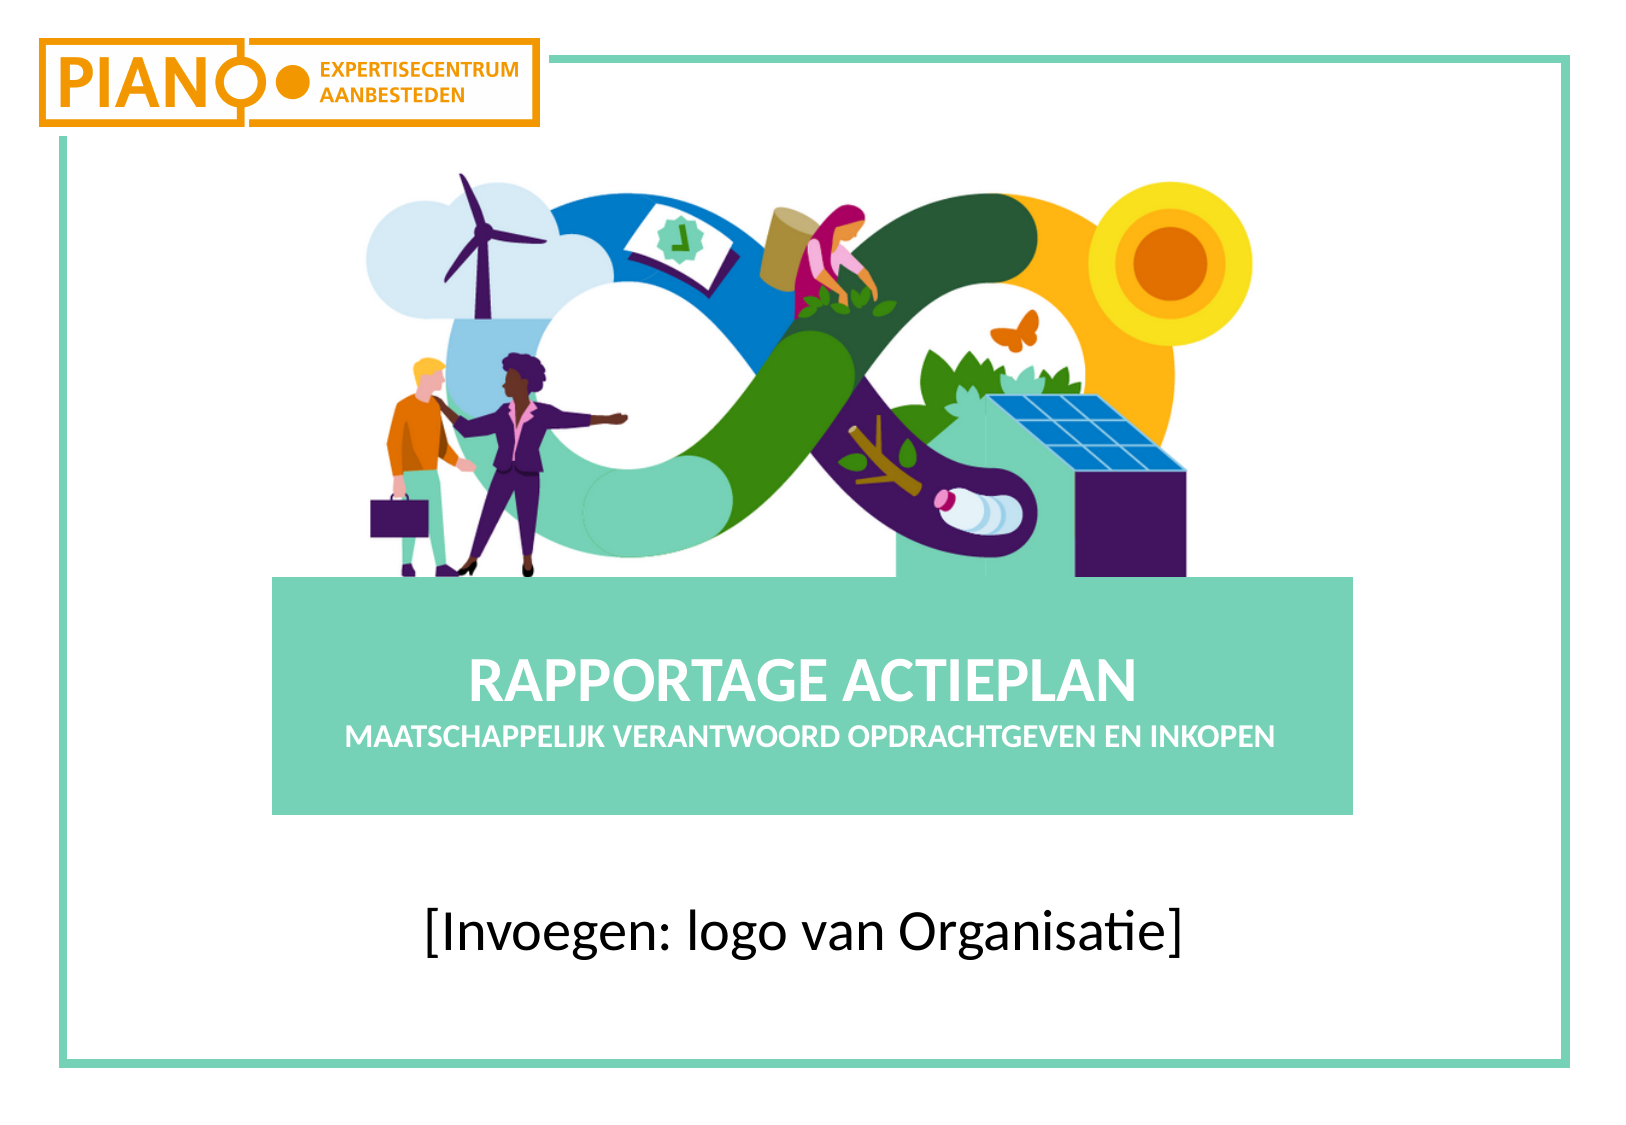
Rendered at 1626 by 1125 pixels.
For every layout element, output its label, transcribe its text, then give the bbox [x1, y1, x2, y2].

picture [38, 37, 540, 127]
text_box [169, 577, 1453, 824]
picture [362, 163, 1266, 577]
text_box RAPPORTAGE ACTIEPLAN MAATSCHAPPELIJK VERANTWOORD OPDRACHTGEVEN EN INKOPEN [285, 629, 1336, 763]
text_box [Invoegen: logo van Organisatie] [101, 824, 1508, 1029]
